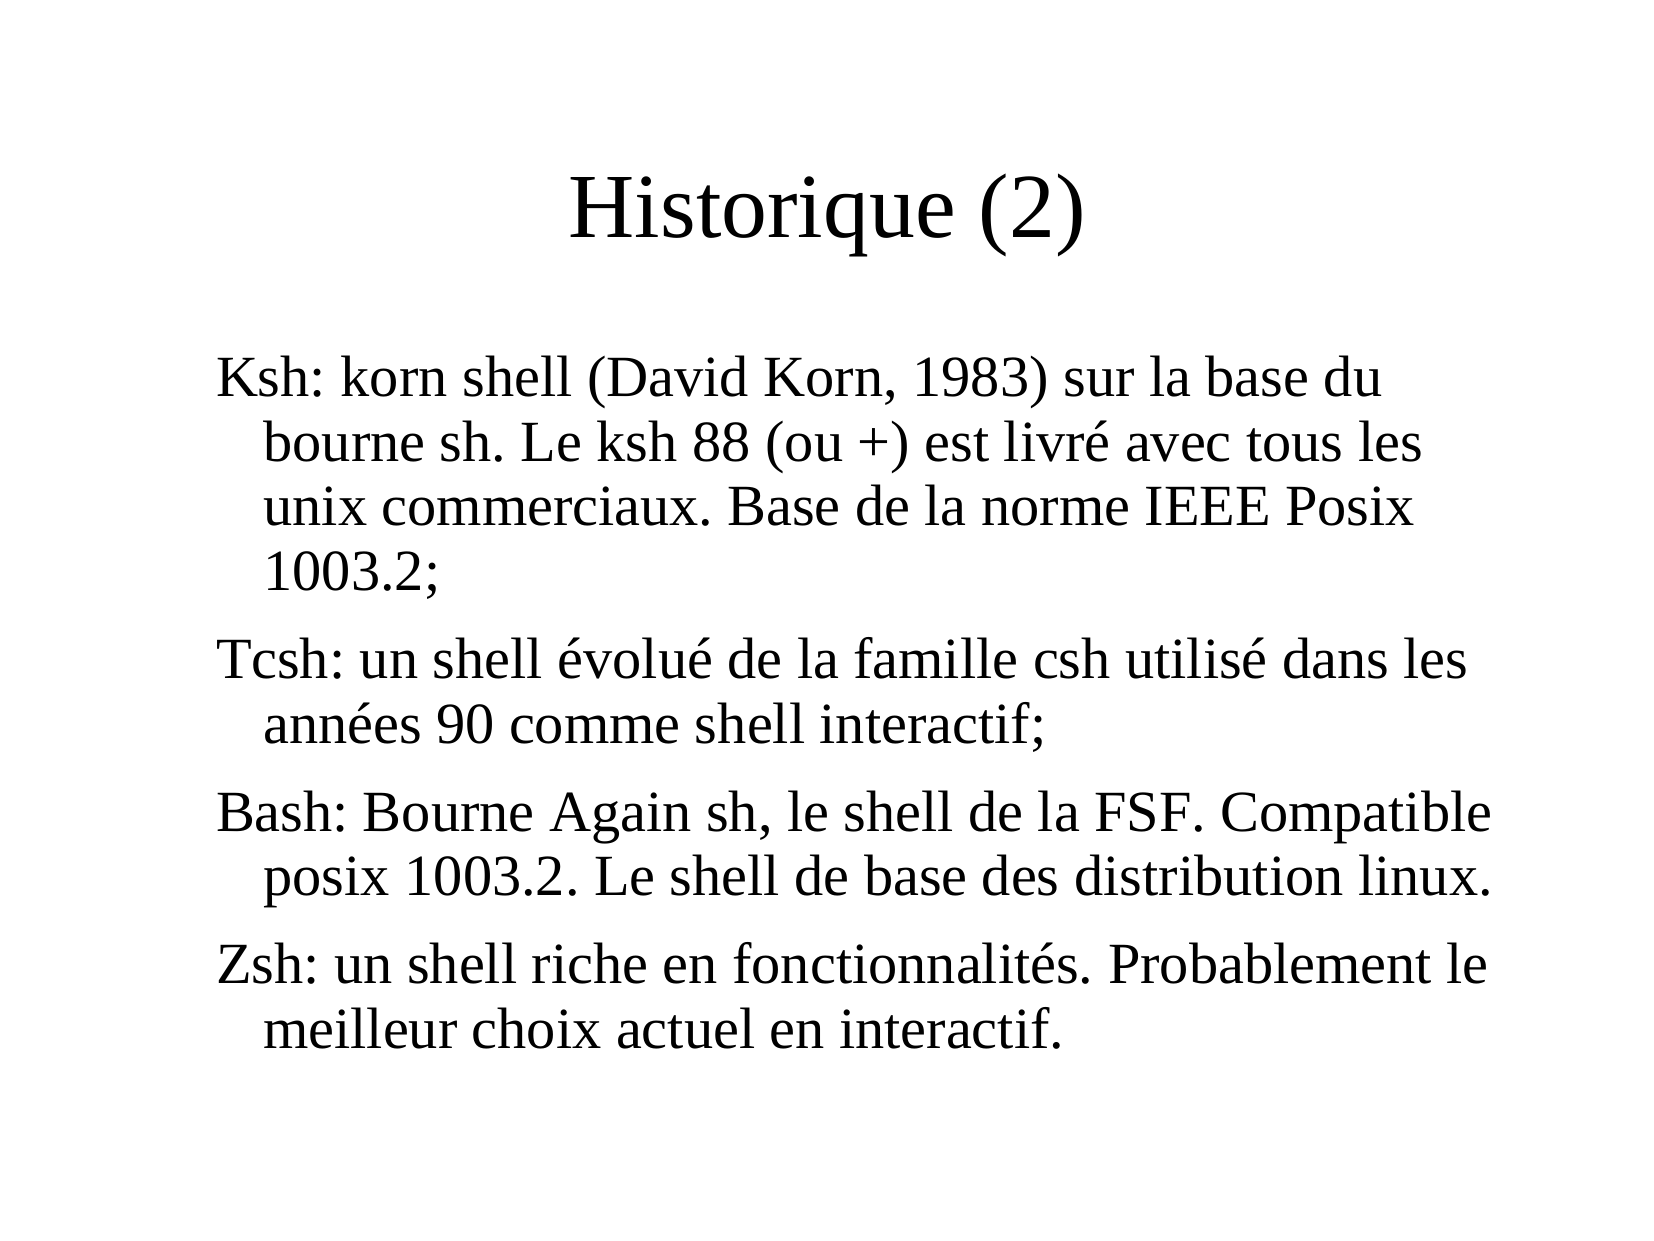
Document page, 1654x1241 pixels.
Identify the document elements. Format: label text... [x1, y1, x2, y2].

list Ksh: korn shell (David Korn, 1983) sur la base du bourne sh. Le ksh 88 (ou +) est livré avec tous les unix commerciaux. Base de la norme IEEE Posix 1003.2; Tcsh: un shell évolué de la famille csh utilisé dans les années 90 comme shell interactif; Bash: Bourne Again sh, le shell de la FSF. Compatible posix 1003.2. Le shell de base des distribution linux. Zsh: un shell riche en fonctionnalités. Probablement le meilleur choix actuel en interactif. [121, 344, 1534, 1137]
title Historique (2) [121, 102, 1534, 311]
